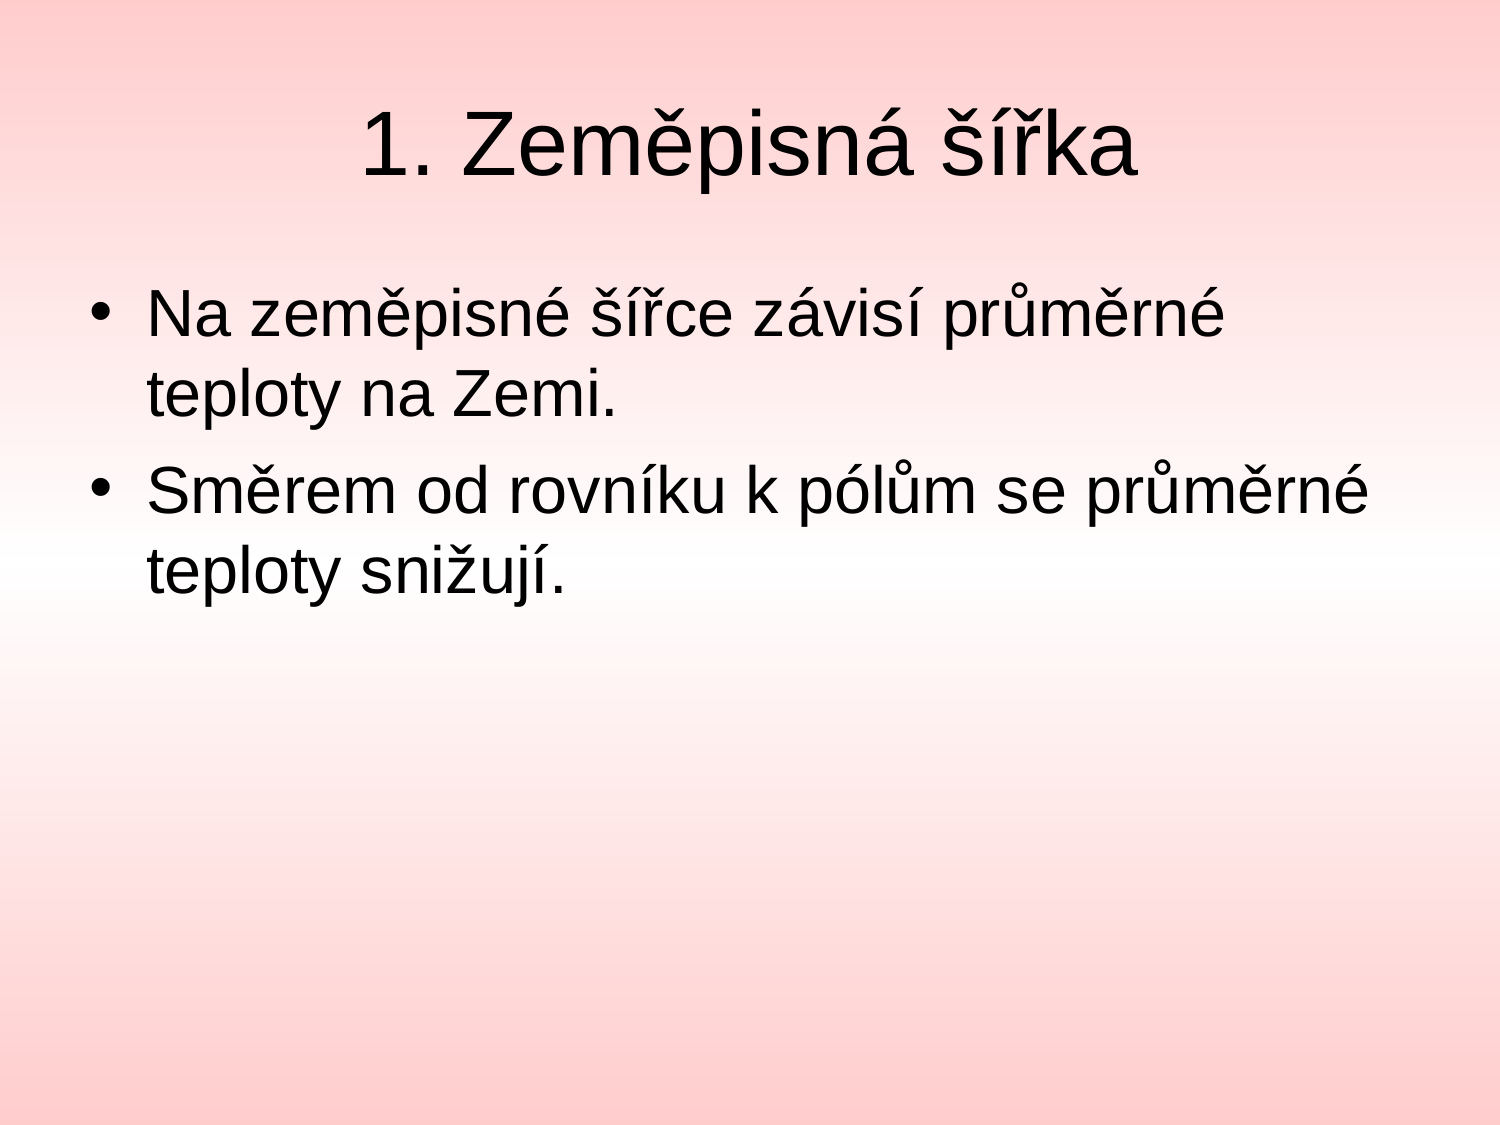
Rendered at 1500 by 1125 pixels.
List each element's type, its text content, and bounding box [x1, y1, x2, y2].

title 1. Zeměpisná šířka [75, 45, 1426, 233]
list Na zeměpisné šířce závisí průměrné teploty na Zemi. Směrem od rovníku k pólům se průměrné teploty snižují. [75, 262, 1426, 622]
